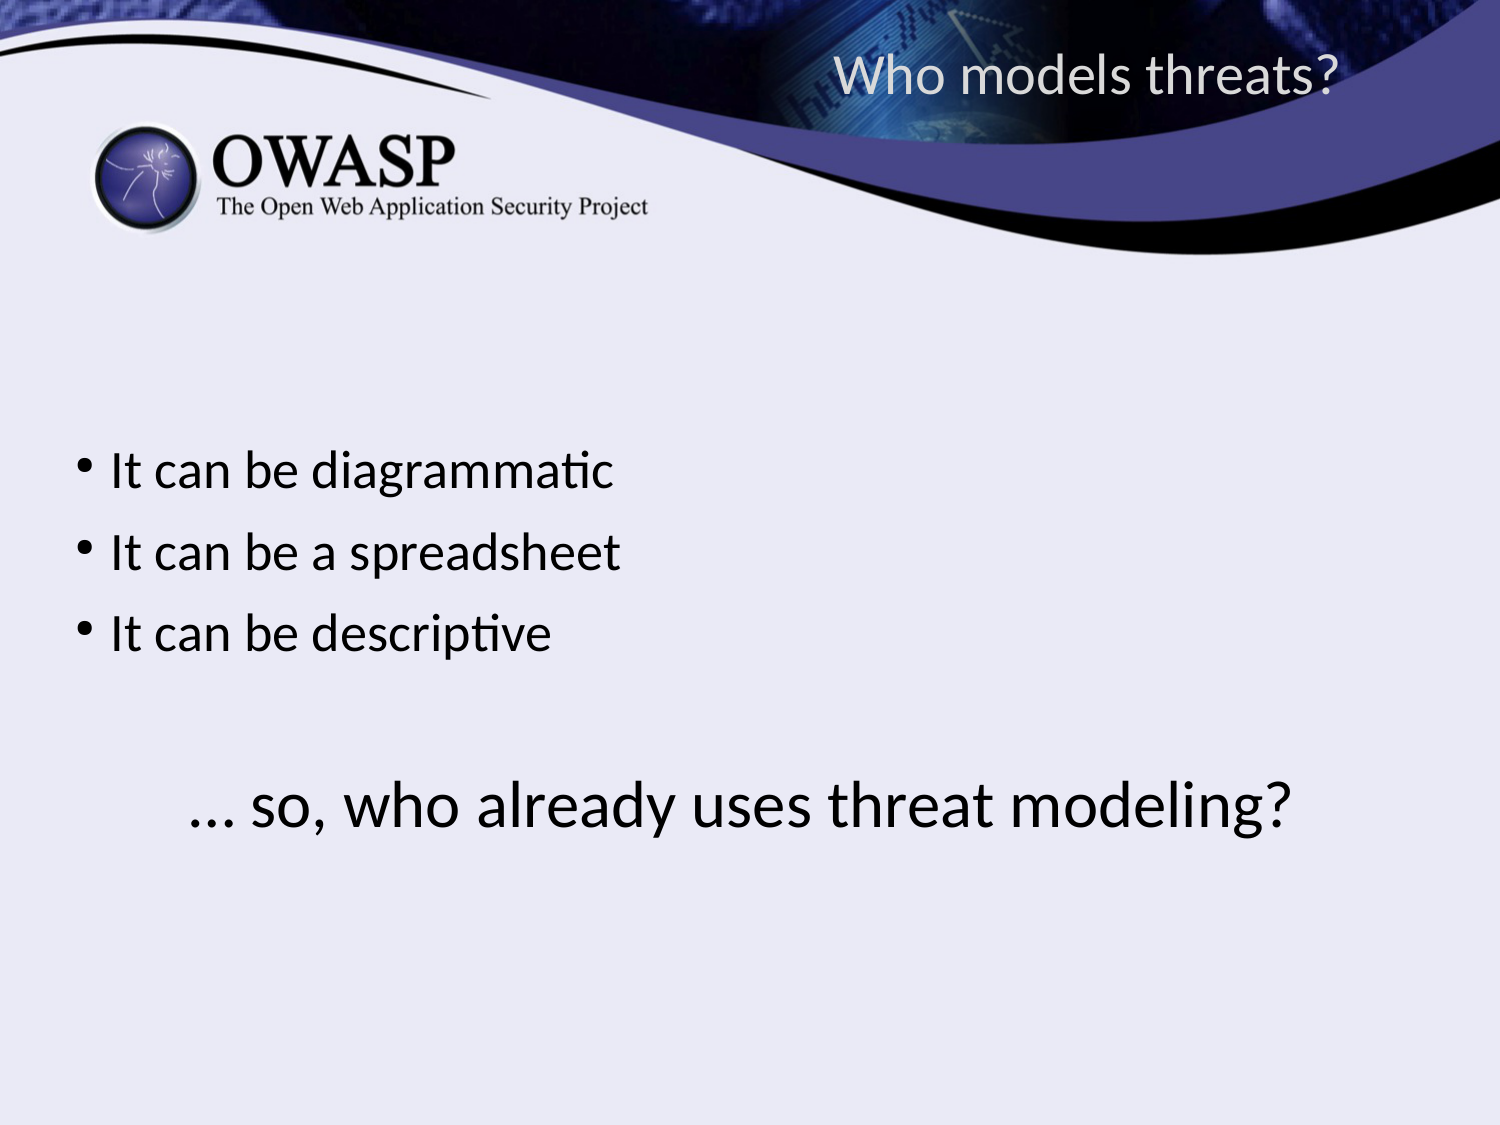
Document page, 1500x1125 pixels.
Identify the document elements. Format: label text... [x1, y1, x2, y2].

picture [0, 0, 1500, 1125]
subtitle It can be diagrammatic It can be a spreadsheet It can be descriptive … so, who already uses threat modeling? [75, 262, 1426, 1018]
title Who models threats? [699, 0, 1476, 149]
